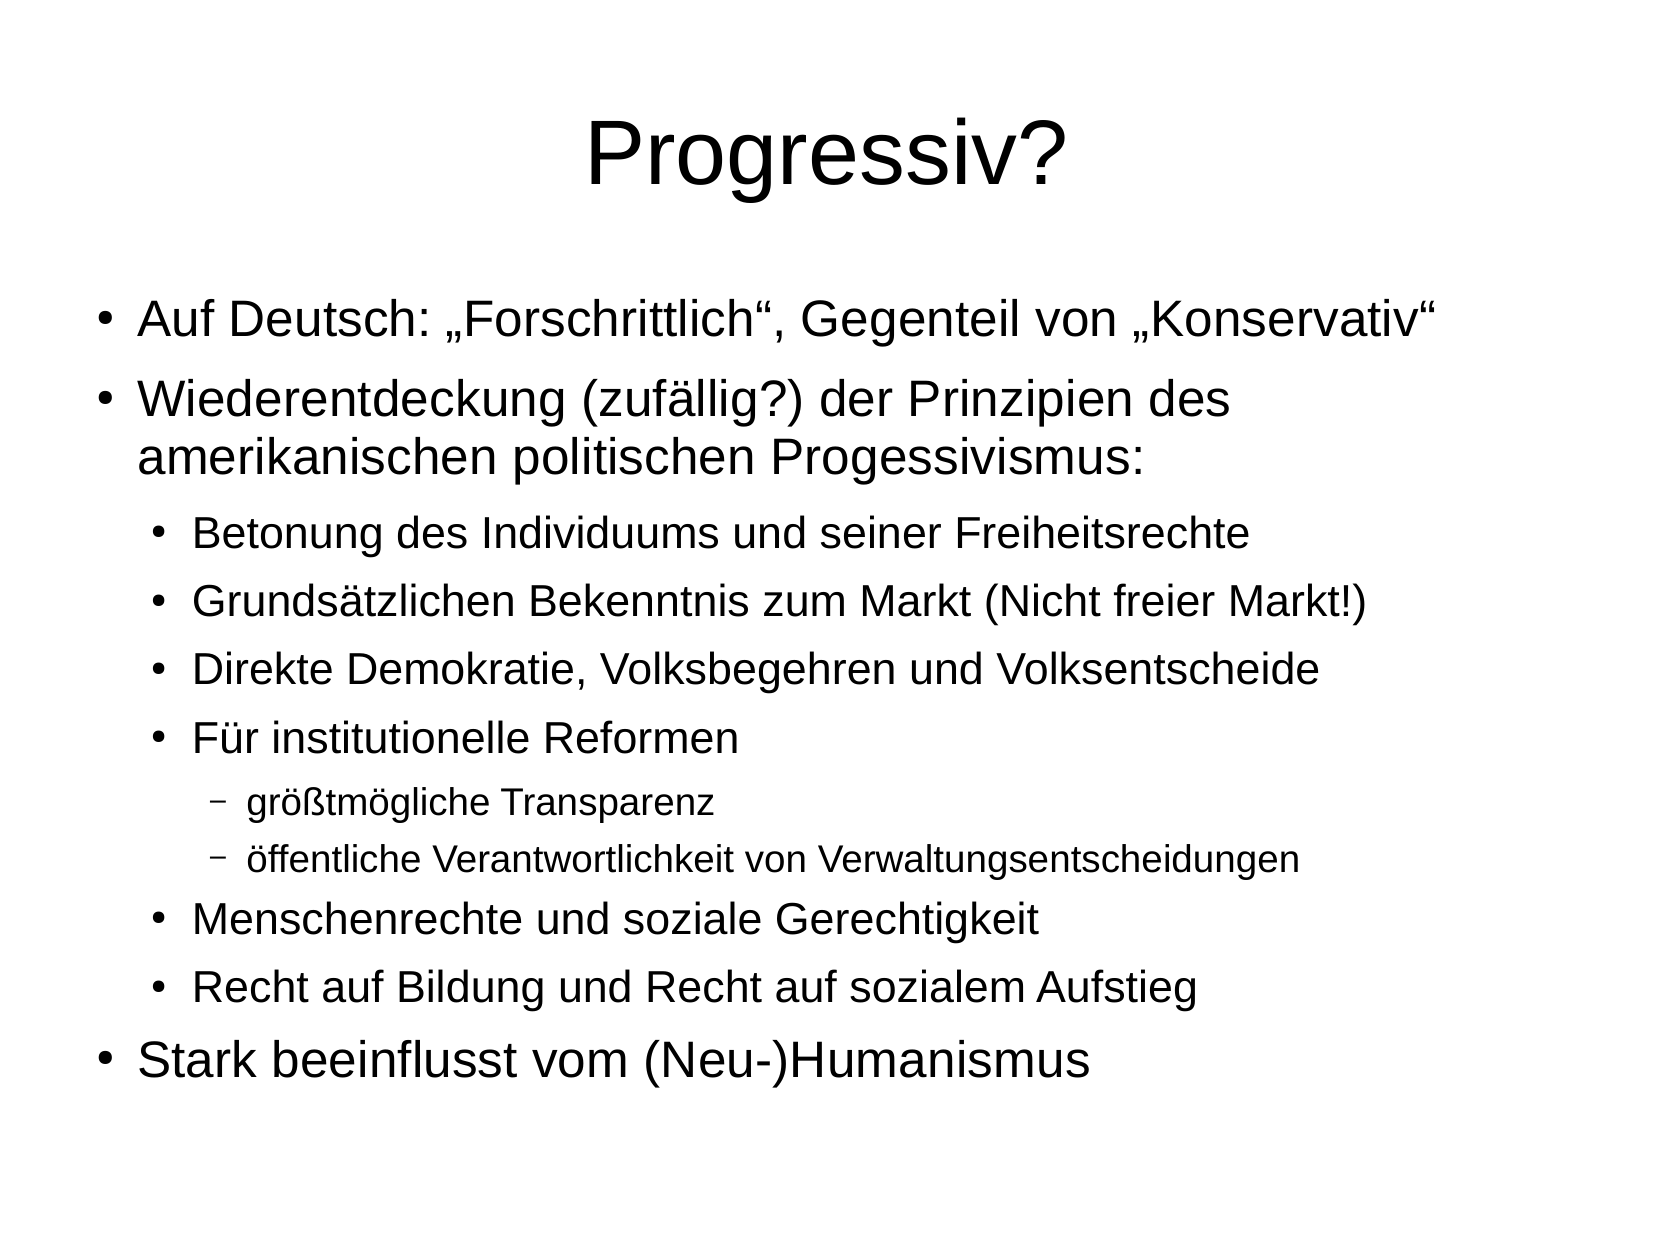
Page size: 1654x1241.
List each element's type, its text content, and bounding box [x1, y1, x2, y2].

list Auf Deutsch: „Forschrittlich“, Gegenteil von „Konservativ“ Wiederentdeckung (zufällig?) der Prinzipien des amerikanischen politischen Progessivismus: Betonung des Individuums und seiner Freiheitsrechte Grundsätzlichen Bekenntnis zum Markt (Nicht freier Markt!) Direkte Demokratie, Volksbegehren und Volksentscheide Für institutionelle Reformen größtmögliche Transparenz öffentliche Verantwortlichkeit von Verwaltungsentscheidungen Menschenrechte und soziale Gerechtigkeit Recht auf Bildung und Recht auf sozialem Aufstieg Stark beeinflusst vom (Neu-)Humanismus [82, 290, 1571, 1109]
title Progressiv? [82, 49, 1571, 257]
